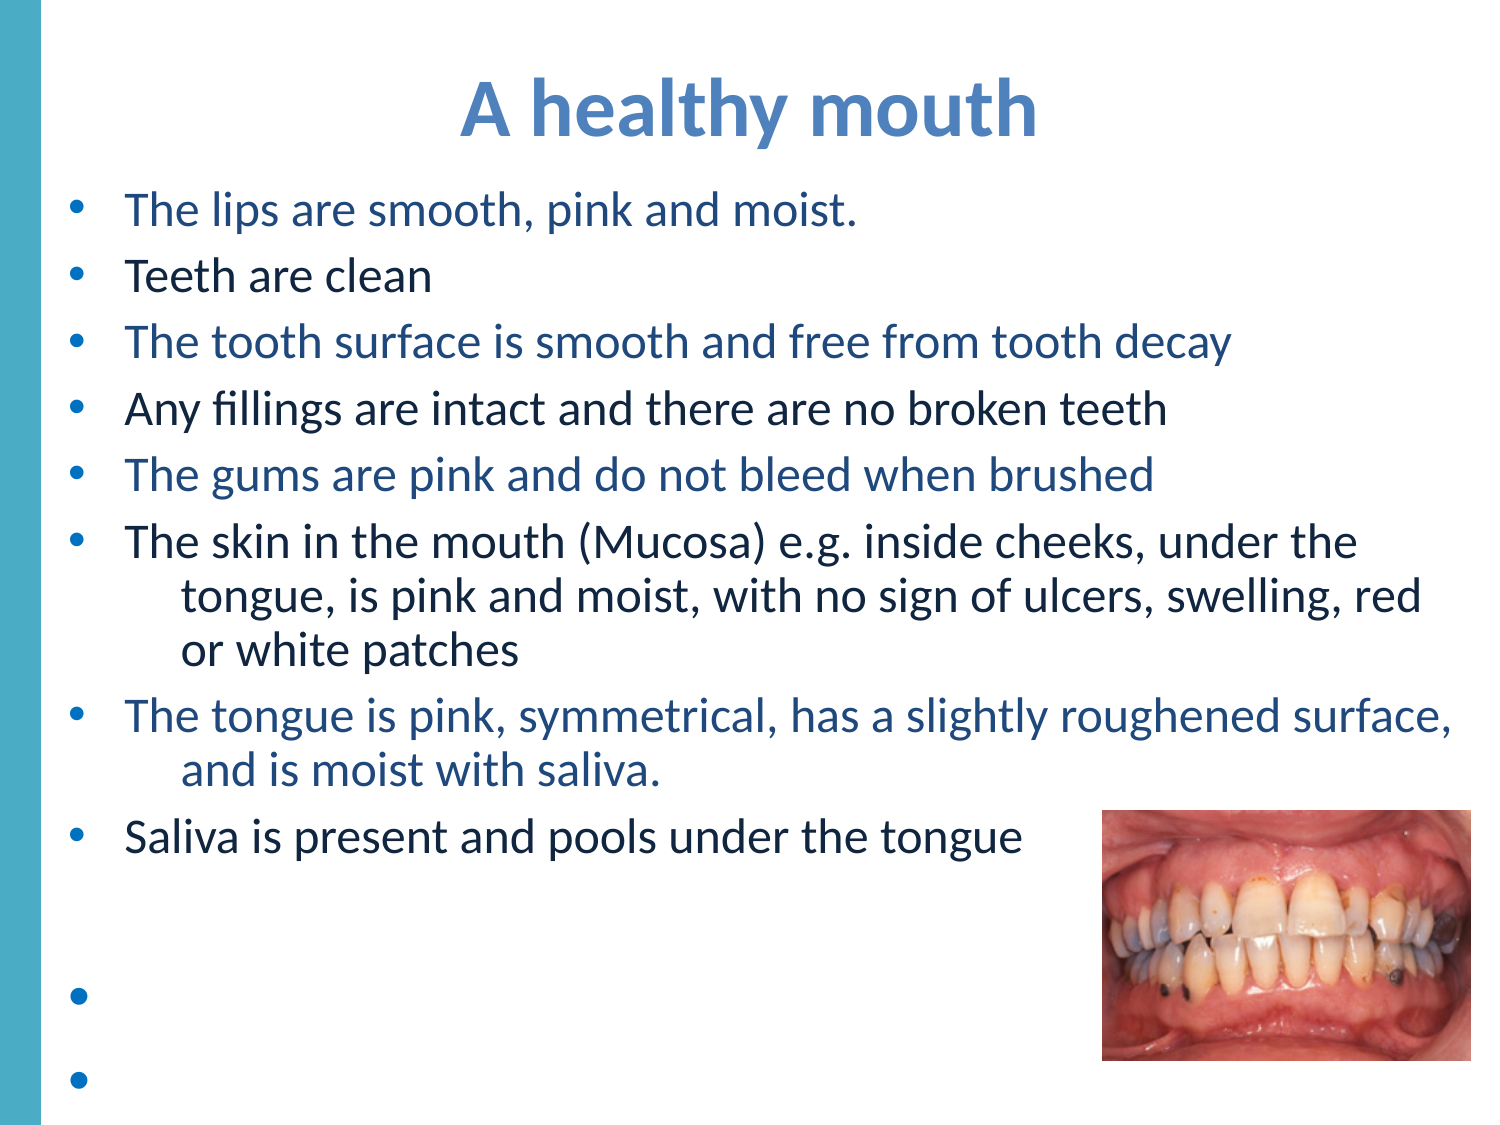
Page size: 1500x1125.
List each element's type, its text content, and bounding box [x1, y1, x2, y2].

title A healthy mouth [75, 8, 1426, 175]
text_box [0, 0, 41, 1125]
picture [1102, 810, 1471, 1061]
list The lips are smooth, pink and moist. Teeth are clean The tooth surface is smooth and free from tooth decay Any fillings are intact and there are no broken teeth The gums are pink and do not bleed when brushed The skin in the mouth (Mucosa) e.g. inside cheeks, under the tongue, is pink and moist, with no sign of ulcers, swelling, red or white patches The tongue is pink, symmetrical, has a slightly roughened surface, and is moist with saliva. Saliva is present and pools under the tongue [53, 175, 1471, 918]
